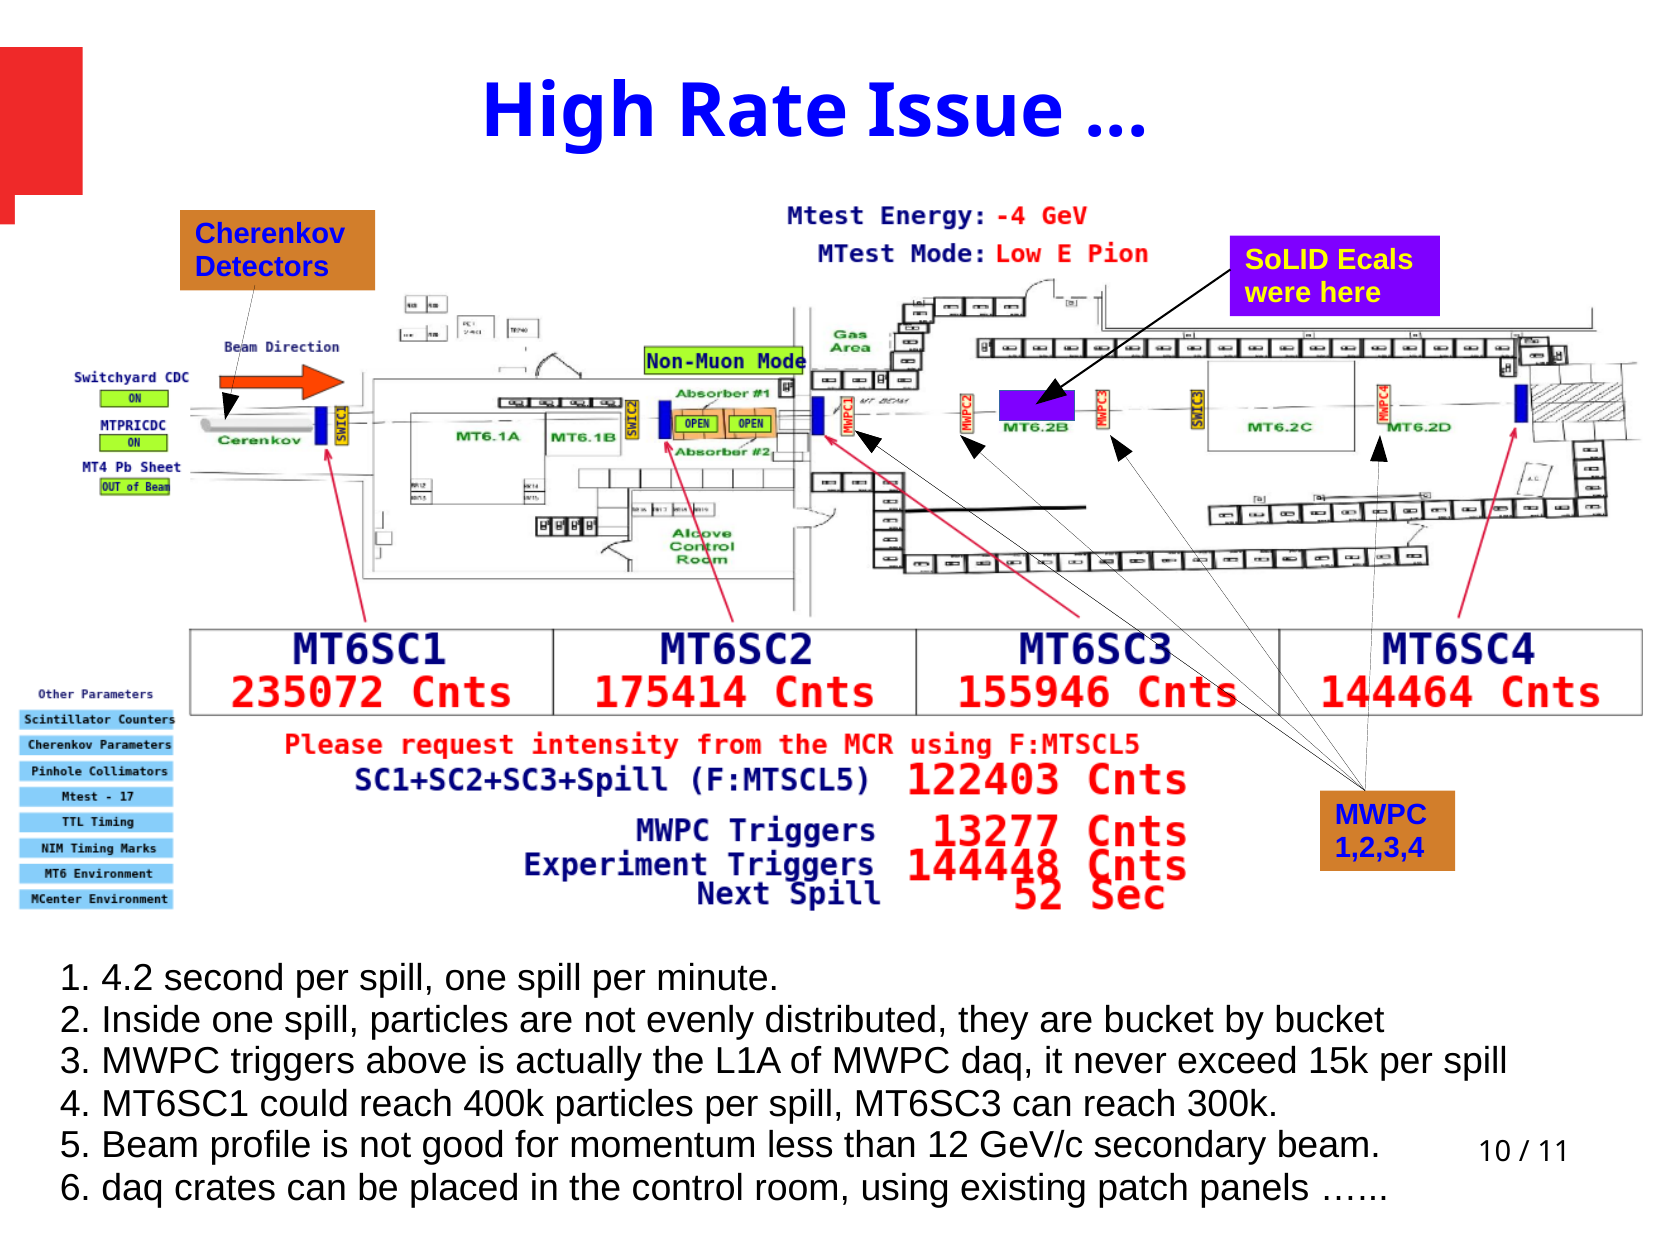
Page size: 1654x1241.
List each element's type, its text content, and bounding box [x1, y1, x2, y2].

text_box SoLID Ecals were here [1229, 235, 1440, 316]
text_box [999, 390, 1075, 421]
text_box 1. 4.2 second per spill, one spill per minute. 2. Inside one spill, particles are not evenly distributed, they are bucket by bucket 3. MWPC triggers above is actually the L1A of MWPC daq, it never exceed 15k per spill 4. MT6SC1 could reach 400k particles per spill, MT6SC3 can reach 300k. 5. Beam profile is not good for momentum less than 12 GeV/c secondary beam. 6. daq crates can be placed in the control room, using existing patch panels …... [45, 948, 1591, 1213]
text_box MWPC 1,2,3,4 [1320, 790, 1456, 871]
picture [14, 195, 1643, 916]
text_box Cherenkov Detectors [180, 210, 376, 290]
title High Rate Issue ... [88, 49, 1542, 166]
